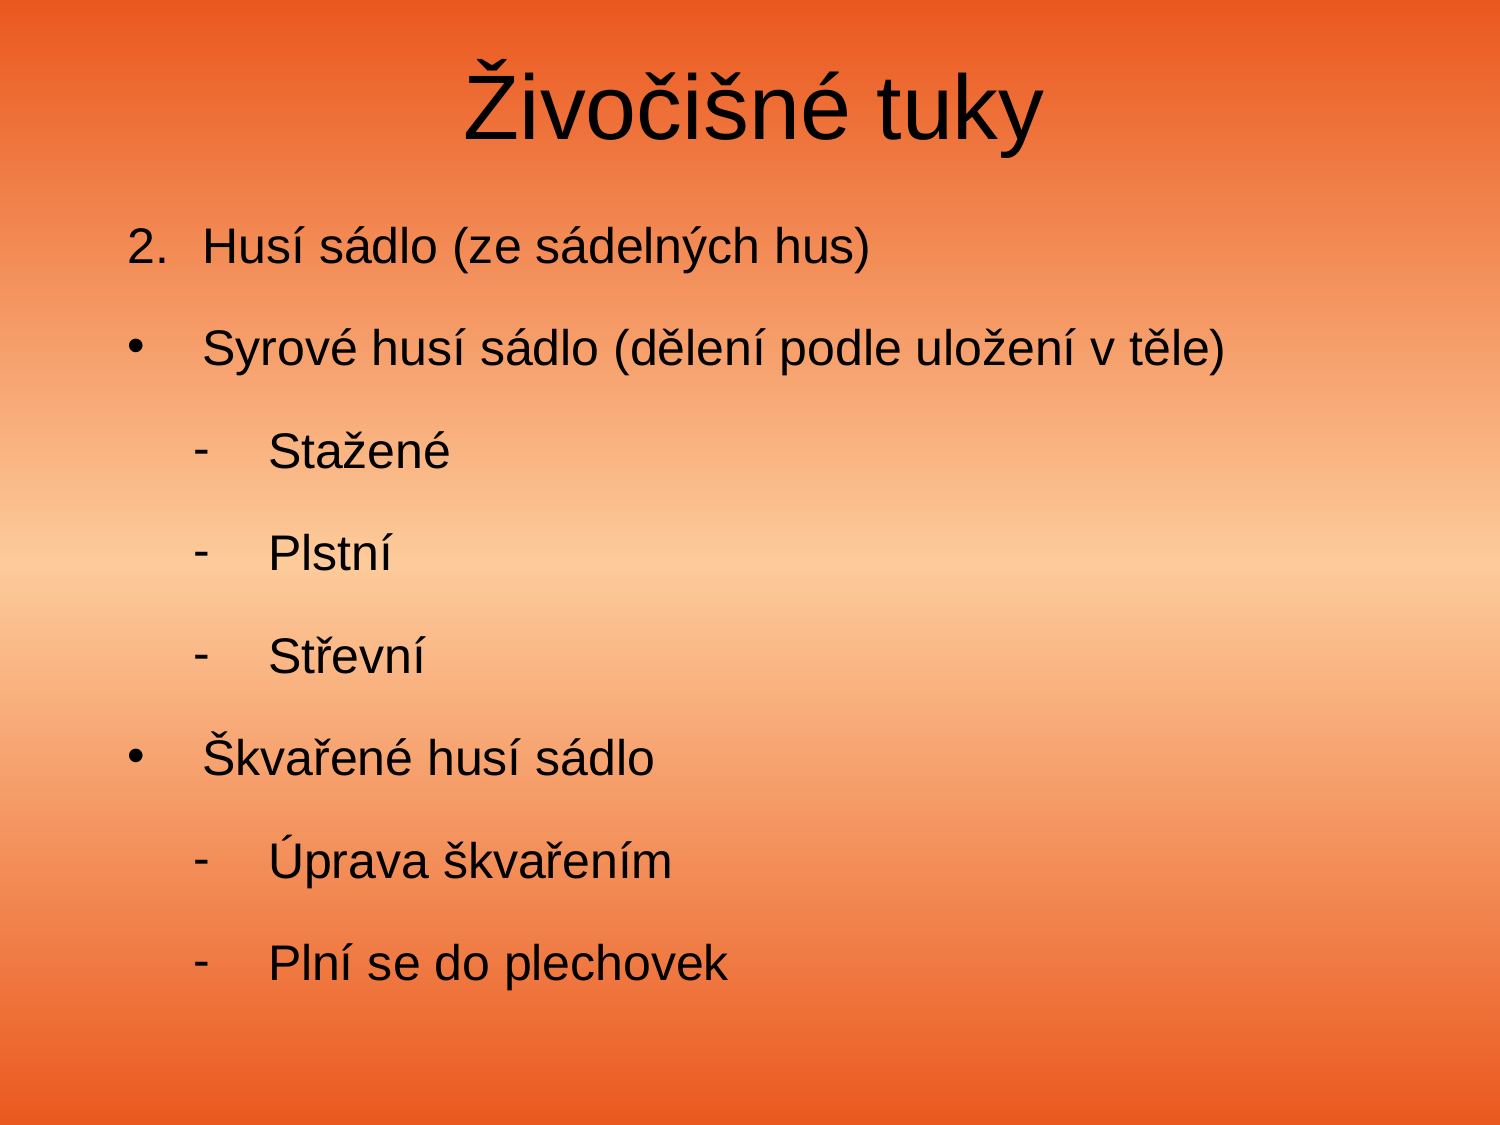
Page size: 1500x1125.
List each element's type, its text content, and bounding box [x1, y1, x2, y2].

list Husí sádlo (ze sádelných hus) Syrové husí sádlo (dělení podle uložení v těle) Stažené Plstní Střevní Škvařené husí sádlo Úprava škvařením Plní se do plechovek [112, 175, 1388, 1101]
title Živočišné tuky [117, 40, 1393, 166]
